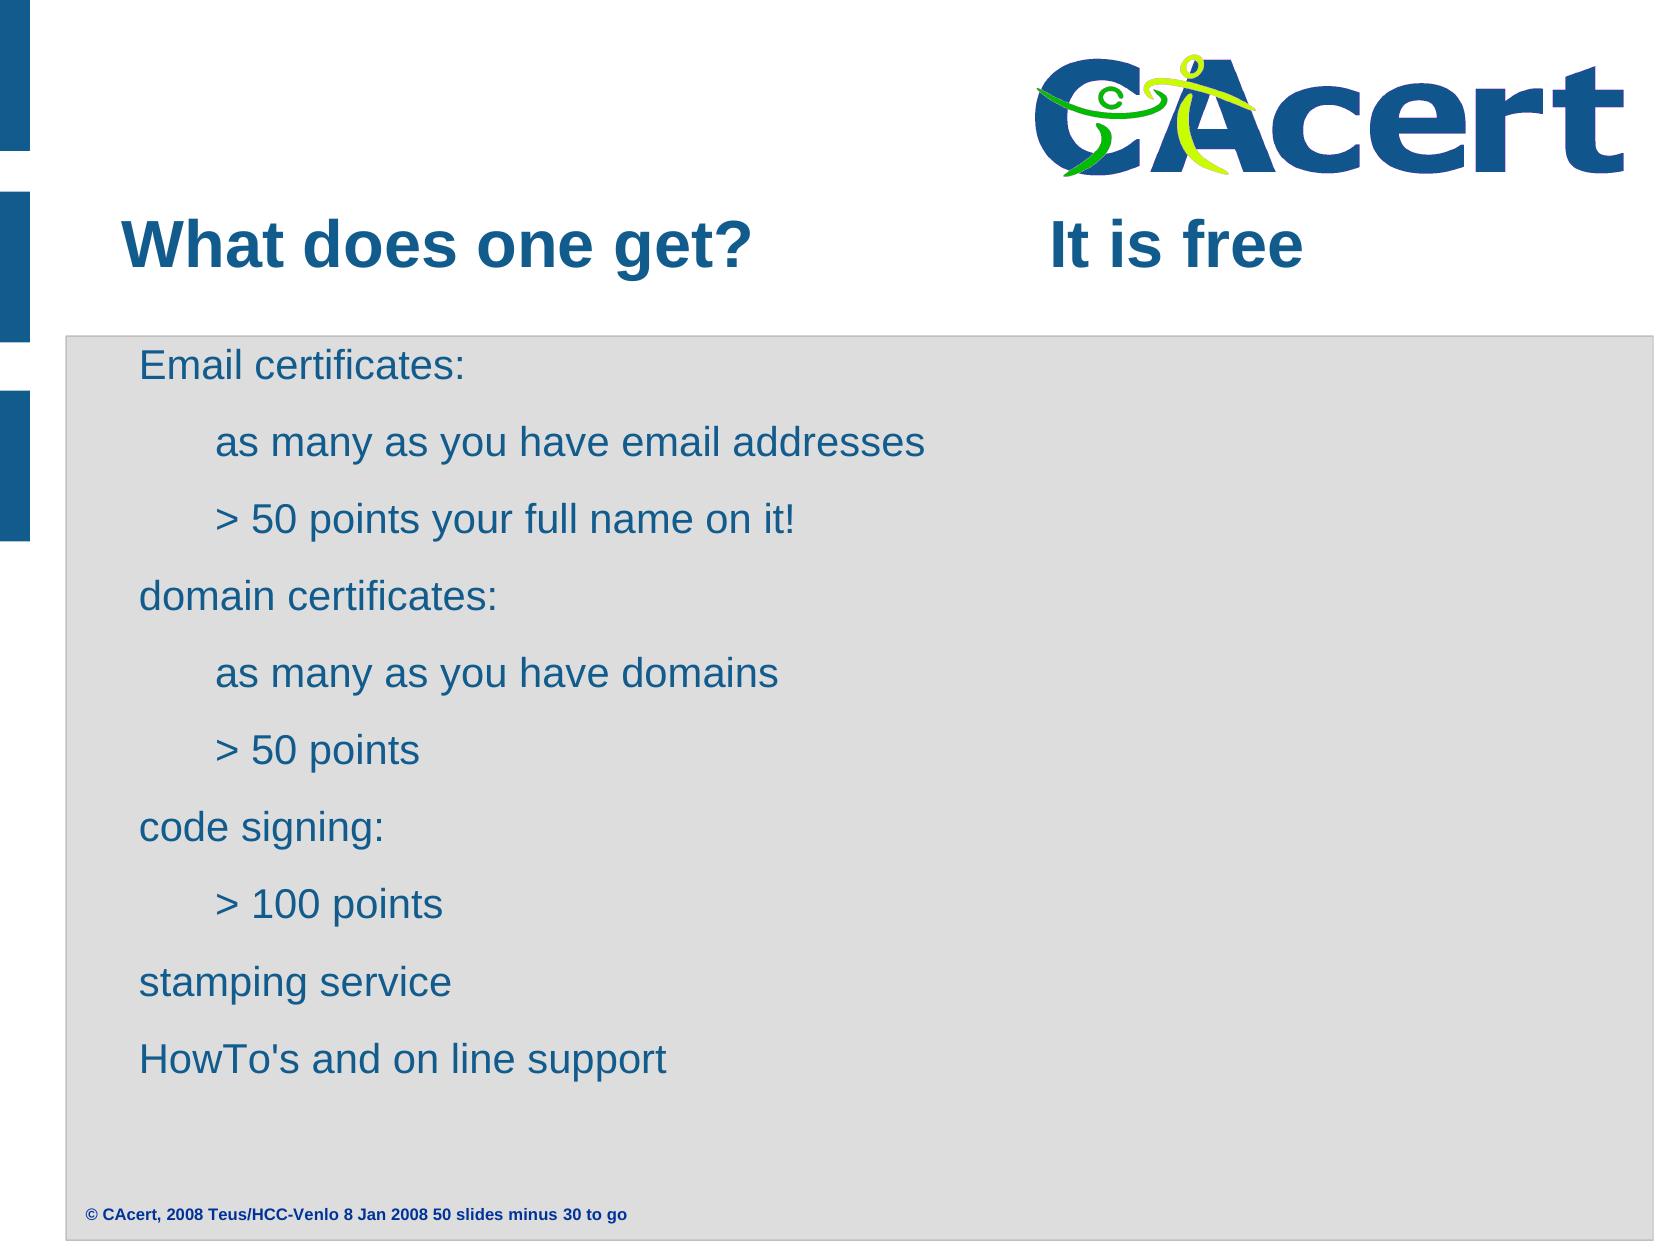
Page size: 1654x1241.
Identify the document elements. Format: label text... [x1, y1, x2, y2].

list Email certificates: as many as you have email addresses > 50 points your full name on it! domain certificates: as many as you have domains > 50 points code signing: > 100 points stamping service HowTo's and on line support [121, 344, 1595, 1238]
picture [1033, 53, 1625, 178]
title What does one get? It is free [121, 177, 1533, 316]
